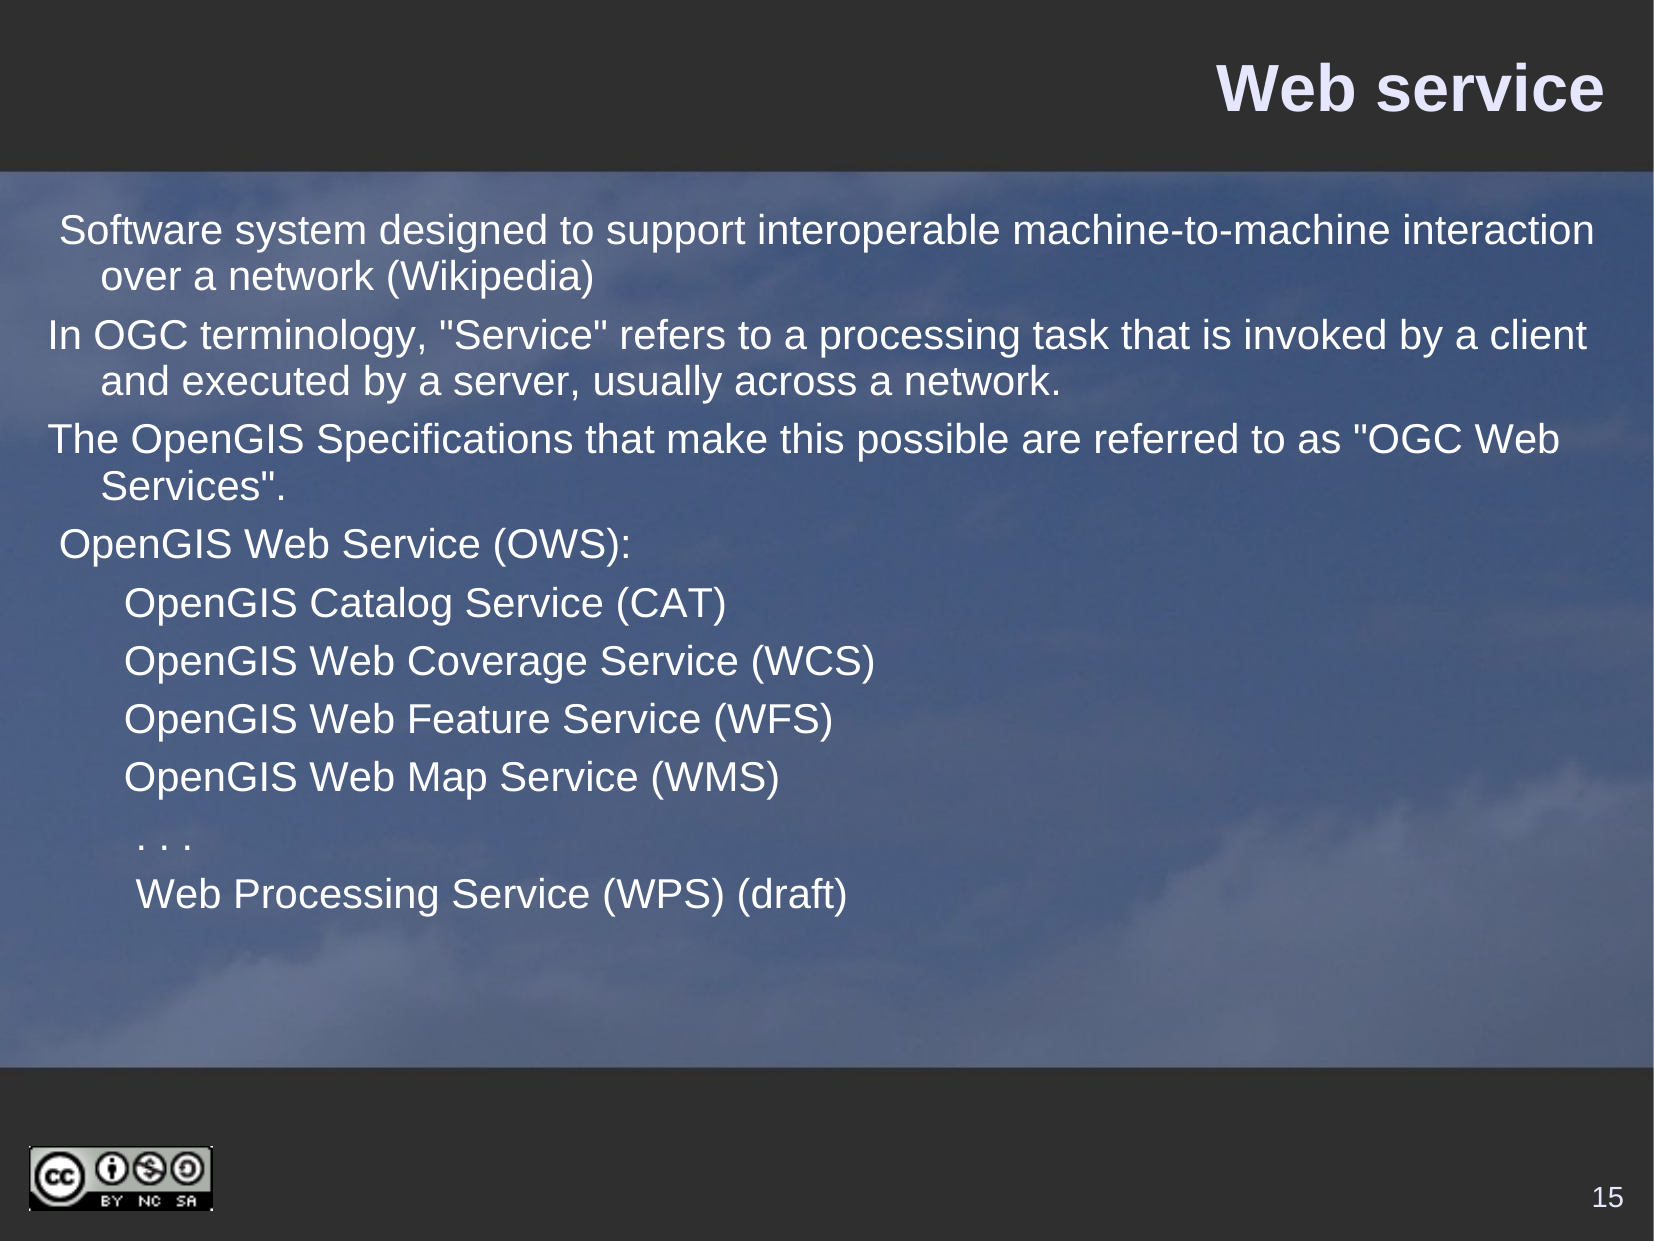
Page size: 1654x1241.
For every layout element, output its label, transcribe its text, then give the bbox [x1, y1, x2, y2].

title Web service [29, 29, 1625, 148]
list Software system designed to support interoperable machine-to-machine interaction over a network (Wikipedia) In OGC terminology, "Service" refers to a processing task that is invoked by a client and executed by a server, usually across a network. The OpenGIS Specifications that make this possible are referred to as "OGC Web Services". OpenGIS Web Service (OWS): OpenGIS Catalog Service (CAT) OpenGIS Web Coverage Service (WCS) OpenGIS Web Feature Service (WFS) OpenGIS Web Map Service (WMS) . . . Web Processing Service (WPS) (draft) [29, 206, 1625, 1034]
picture [0, 0, 1654, 1241]
